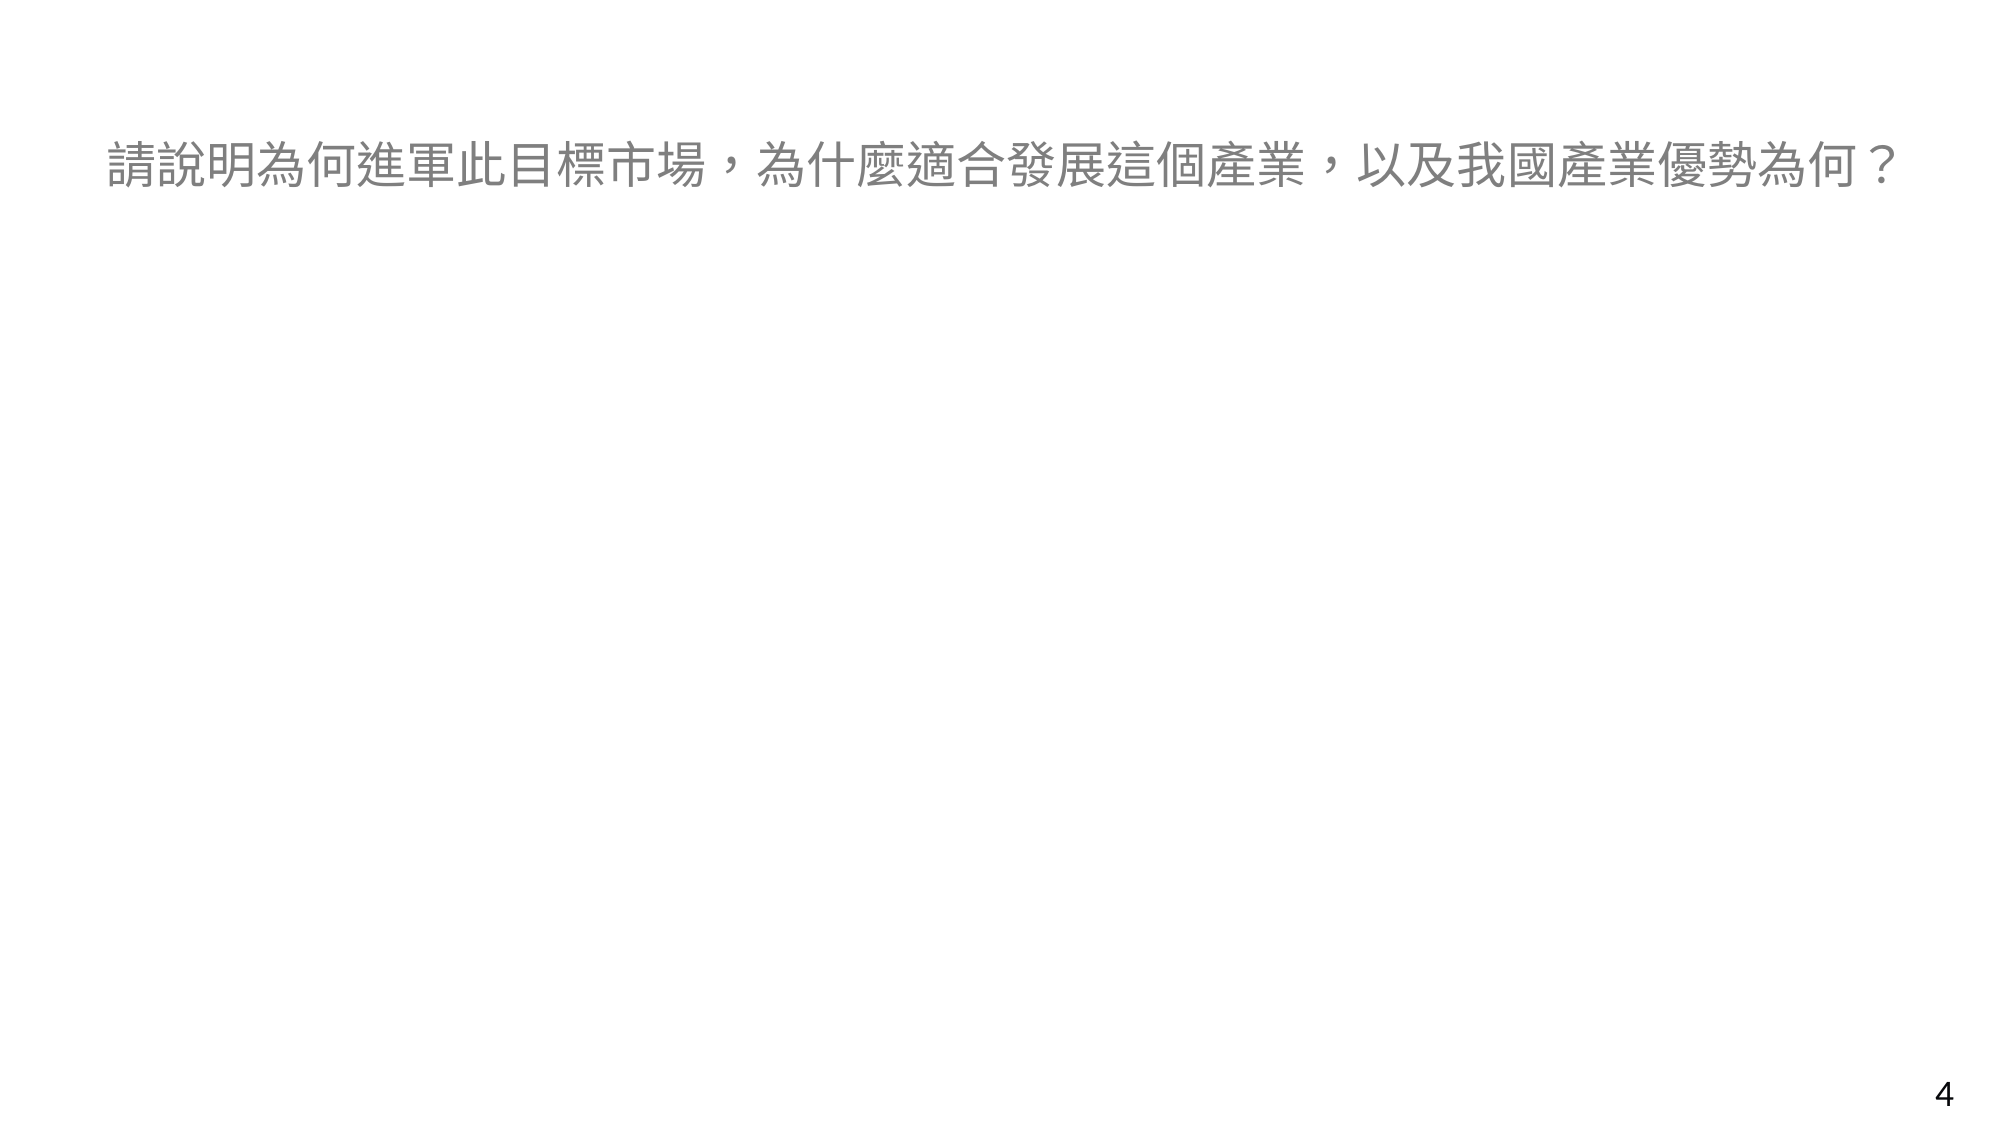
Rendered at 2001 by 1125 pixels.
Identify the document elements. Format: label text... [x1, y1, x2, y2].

list 請說明為何進軍此目標市場，為什麼適合發展這個產業，以及我國產業優勢為何？ [91, 133, 1909, 848]
text_box [1920, 1061, 1986, 1114]
